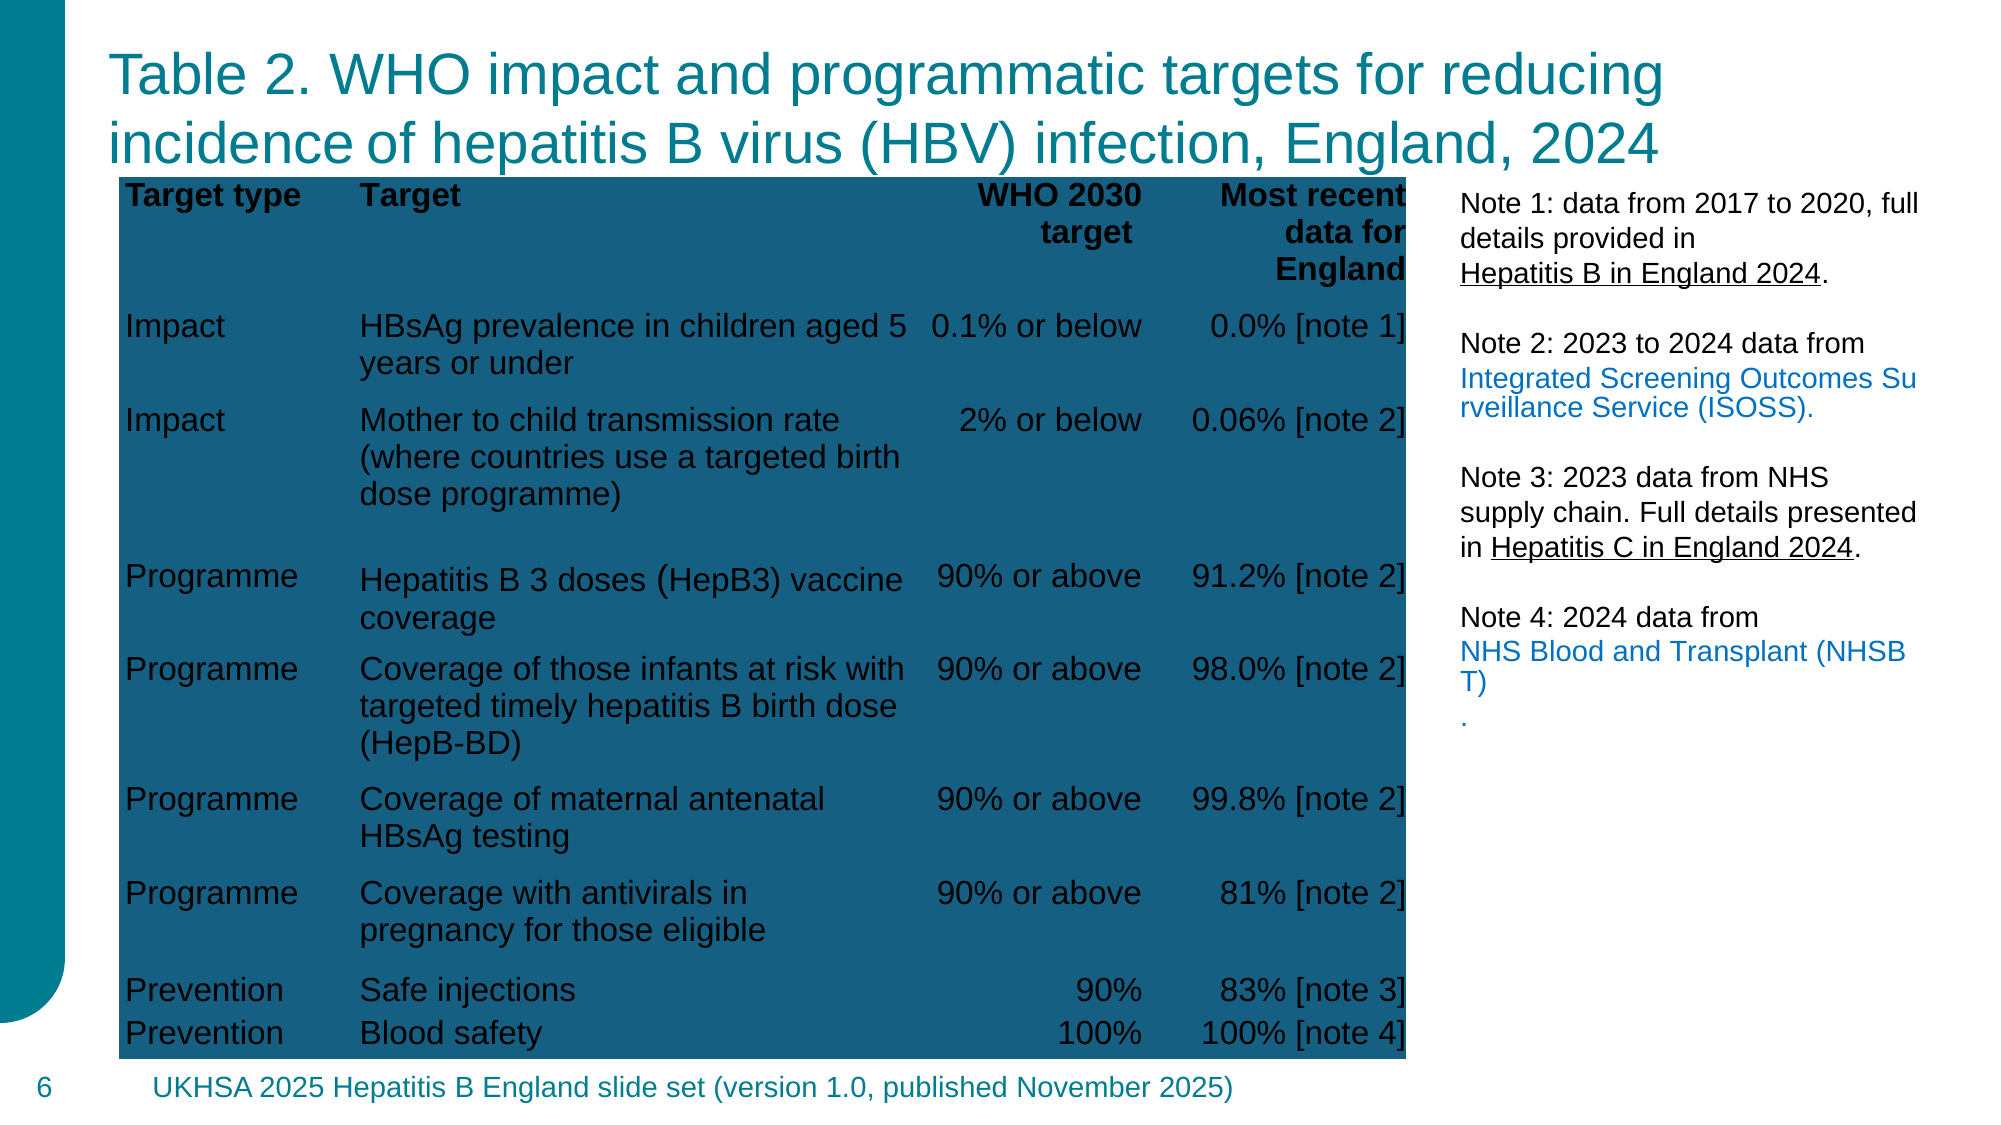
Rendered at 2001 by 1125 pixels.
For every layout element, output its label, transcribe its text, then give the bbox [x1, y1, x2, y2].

table_cell 100% [note 4] [1142, 1015, 1406, 1056]
table_cell 99.8% [note 2] [1142, 781, 1406, 875]
table_cell Prevention [119, 1015, 354, 1059]
table_cell 0.0% [note 1] [1142, 307, 1406, 401]
table_cell Mother to child transmission rate (where countries use a targeted birth dose programme) [354, 401, 911, 557]
table_cell 2% or below [911, 401, 1142, 557]
table_cell 91.2% [note 2] [1142, 557, 1406, 650]
text_box Note 1: data from 2017 to 2020, full details provided in Hepatitis B in England 2024. Note 2: 2023 to 2024 data from Integrated Screening Outcomes Surveillance Service (ISOSS). Note 3: 2023 data from NHS supply chain. Full details presented in Hepatitis C in England 2024. Note 4: 2024 data from NHS Blood and Transplant (NHSBT). [1444, 176, 1937, 687]
table_cell 90% or above [911, 650, 1142, 781]
table_cell Coverage of those infants at risk with targeted timely hepatitis B birth dose (HepB-BD) [354, 650, 911, 781]
table_cell Programme [119, 650, 354, 781]
table_cell Impact [119, 307, 354, 401]
table_cell Programme [119, 557, 354, 650]
table_cell 90% [911, 971, 1142, 1015]
table_cell Coverage with antivirals in pregnancy for those eligible [354, 875, 911, 971]
title Table 2. WHO impact and programmatic targets for reducing incidence of hepatitis B virus (HBV) infection, England, 2024 [93, 0, 1736, 177]
table_cell 90% or above [911, 557, 1142, 650]
text_box [21, 1056, 120, 1117]
table_cell 90% or above [911, 875, 1142, 971]
table_cell 83% [note 3] [1142, 971, 1406, 1015]
table_header Target [354, 177, 911, 307]
table_header Target type [119, 177, 354, 307]
table_cell HBsAg prevalence in children aged 5 years or under [354, 307, 911, 401]
table_cell 98.0% [note 2] [1142, 650, 1406, 781]
table_cell Prevention [119, 971, 354, 1015]
table_cell 100% [911, 1015, 1142, 1056]
table_cell Hepatitis B 3 doses (HepB3) vaccine coverage [354, 557, 911, 650]
table_cell Safe injections [354, 971, 911, 1015]
table_header WHO 2030 target [911, 177, 1142, 307]
table_cell 81% [note 2] [1142, 875, 1406, 971]
table_header Most recent data for England [1142, 177, 1406, 307]
table_cell 0.1% or below [911, 307, 1142, 401]
text_box UKHSA 2025 Hepatitis B England slide set (version 1.0, published November 2025) [137, 1056, 1780, 1116]
table_cell 0.06% [note 2] [1142, 401, 1406, 557]
table_cell Impact [119, 401, 354, 557]
table_cell Programme [119, 781, 354, 875]
table_cell Coverage of maternal antenatal HBsAg testing [354, 781, 911, 875]
table_cell 90% or above [911, 781, 1142, 875]
table_cell Blood safety [354, 1015, 911, 1056]
table_cell Programme [119, 875, 354, 971]
